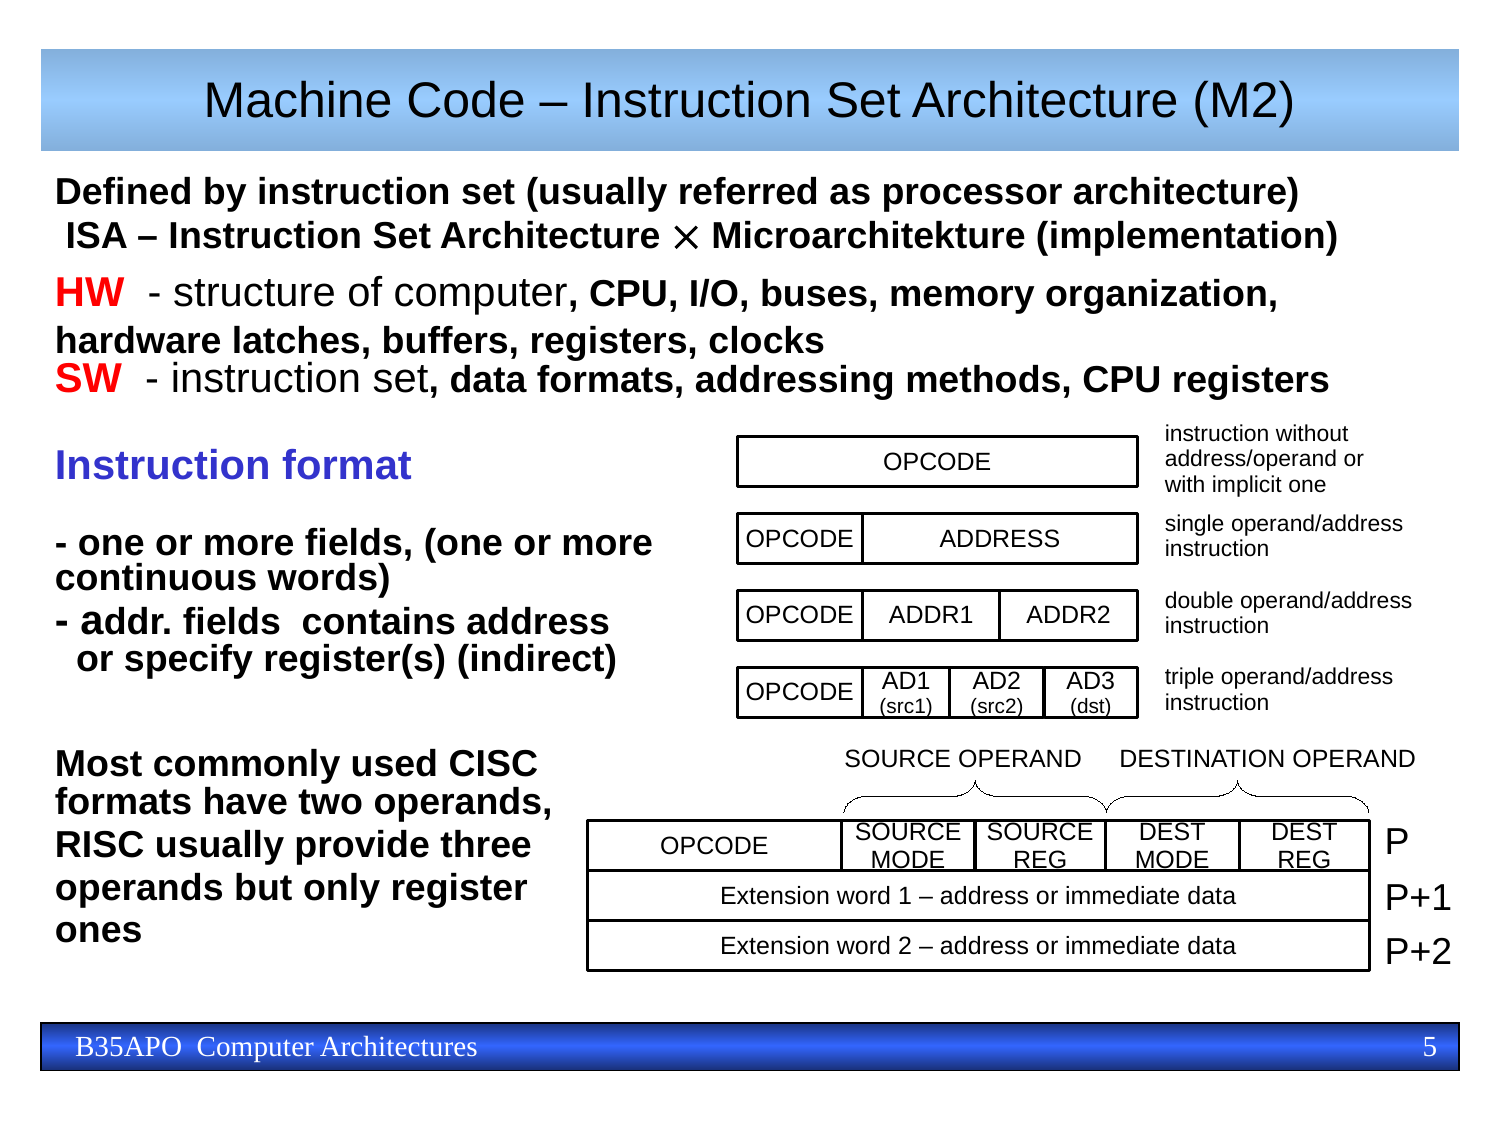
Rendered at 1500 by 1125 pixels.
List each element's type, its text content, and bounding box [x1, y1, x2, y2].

text_box Extension word 2 – address or immediate data [587, 920, 1370, 971]
text_box ADDRESS [862, 513, 1138, 564]
title Machine Code – Instruction Set Architecture (M2) [41, 49, 1459, 151]
text_box double operand/address instruction [1150, 580, 1438, 651]
text_box single operand/address instruction [1149, 503, 1426, 570]
text_box OPCODE [737, 667, 862, 718]
text_box P+2 [1369, 922, 1476, 980]
text_box OPCODE [587, 820, 841, 870]
text_box P+1 [1369, 869, 1475, 922]
text_box SOURCE OPERAND [825, 737, 1097, 818]
text_box DEST REG [1239, 820, 1369, 870]
text_box P [1369, 818, 1420, 869]
text_box DEST MODE [1105, 820, 1239, 870]
text_box ADDR1 [862, 590, 999, 641]
text_box Extension word 1 – address or immediate data [587, 870, 1369, 920]
text_box AD3 (dst) [1044, 667, 1138, 718]
text_box DESTINATION OPERAND [1097, 737, 1439, 818]
text_box OPCODE [737, 513, 862, 564]
text_box ADDR2 [999, 590, 1138, 641]
text_box SOURCE REG [974, 820, 1105, 870]
text_box instruction without address/operand or with implicit one [1149, 413, 1426, 503]
text_box OPCODE [737, 590, 862, 641]
text_box triple operand/address instruction [1150, 656, 1438, 728]
text_box AD2 (src2) [950, 667, 1044, 718]
text_box SOURCE MODE [841, 820, 974, 870]
text_box OPCODE [737, 436, 1138, 487]
text_box AD1 (src1) [862, 667, 950, 718]
text_box Defined by instruction set (usually referred as processor architecture) ISA – Instruction Set Architecture  Microarchitekture (implementation) HW - structure of computer, CPU, I/O, buses, memory organization, hardware latches, buffers, registers, clocks SW - instruction set, data formats, addressing methods, CPU registers Instruction format - one or more fields, (one or more continuous words) - addr. fields contains address or specify register(s) (indirect) Most commonly used CISC formats have two operands, RISC usually provide three operands but only register ones [40, 169, 1416, 995]
